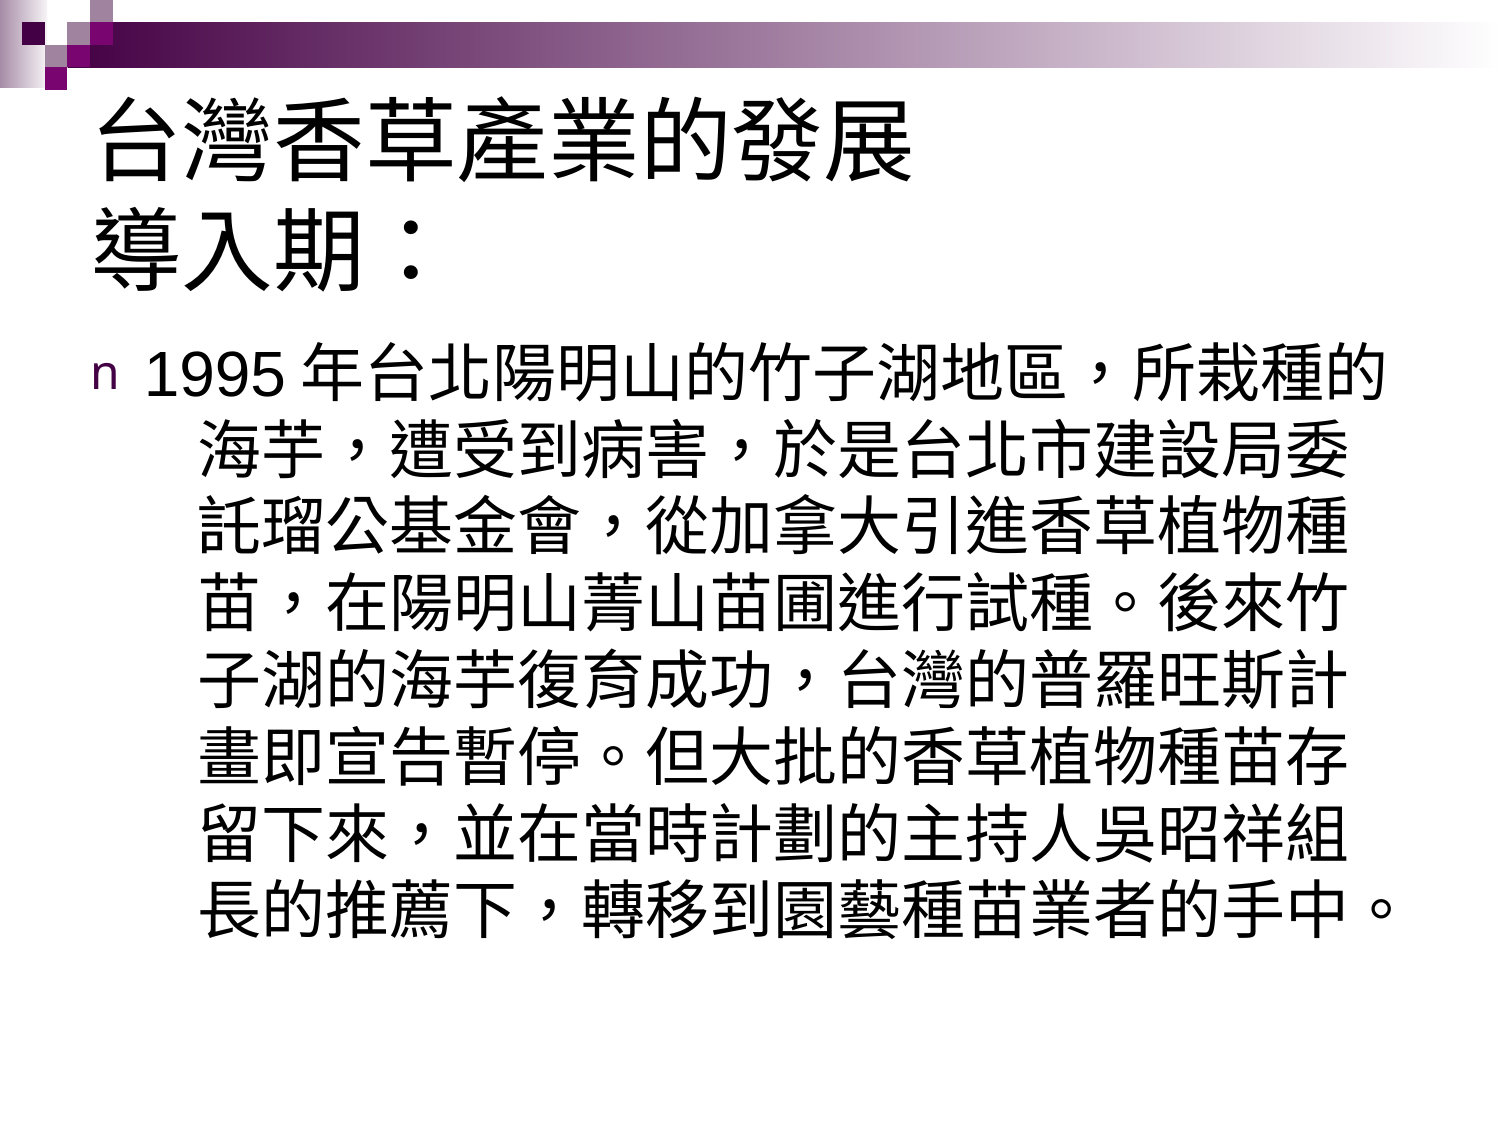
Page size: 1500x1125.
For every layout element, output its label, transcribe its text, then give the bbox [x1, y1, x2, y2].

list 1995年台北陽明山的竹子湖地區，所栽種的海芋，遭受到病害，於是台北市建設局委託瑠公基金會，從加拿大引進香草植物種苗，在陽明山菁山苗圃進行試種。後來竹子湖的海芋復育成功，台灣的普羅旺斯計畫即宣告暫停。但大批的香草植物種苗存留下來，並在當時計劃的主持人吳昭祥組長的推薦下，轉移到園藝種苗業者的手中。 [75, 324, 1426, 963]
title 台灣香草產業的發展 導入期： [75, 75, 1426, 300]
